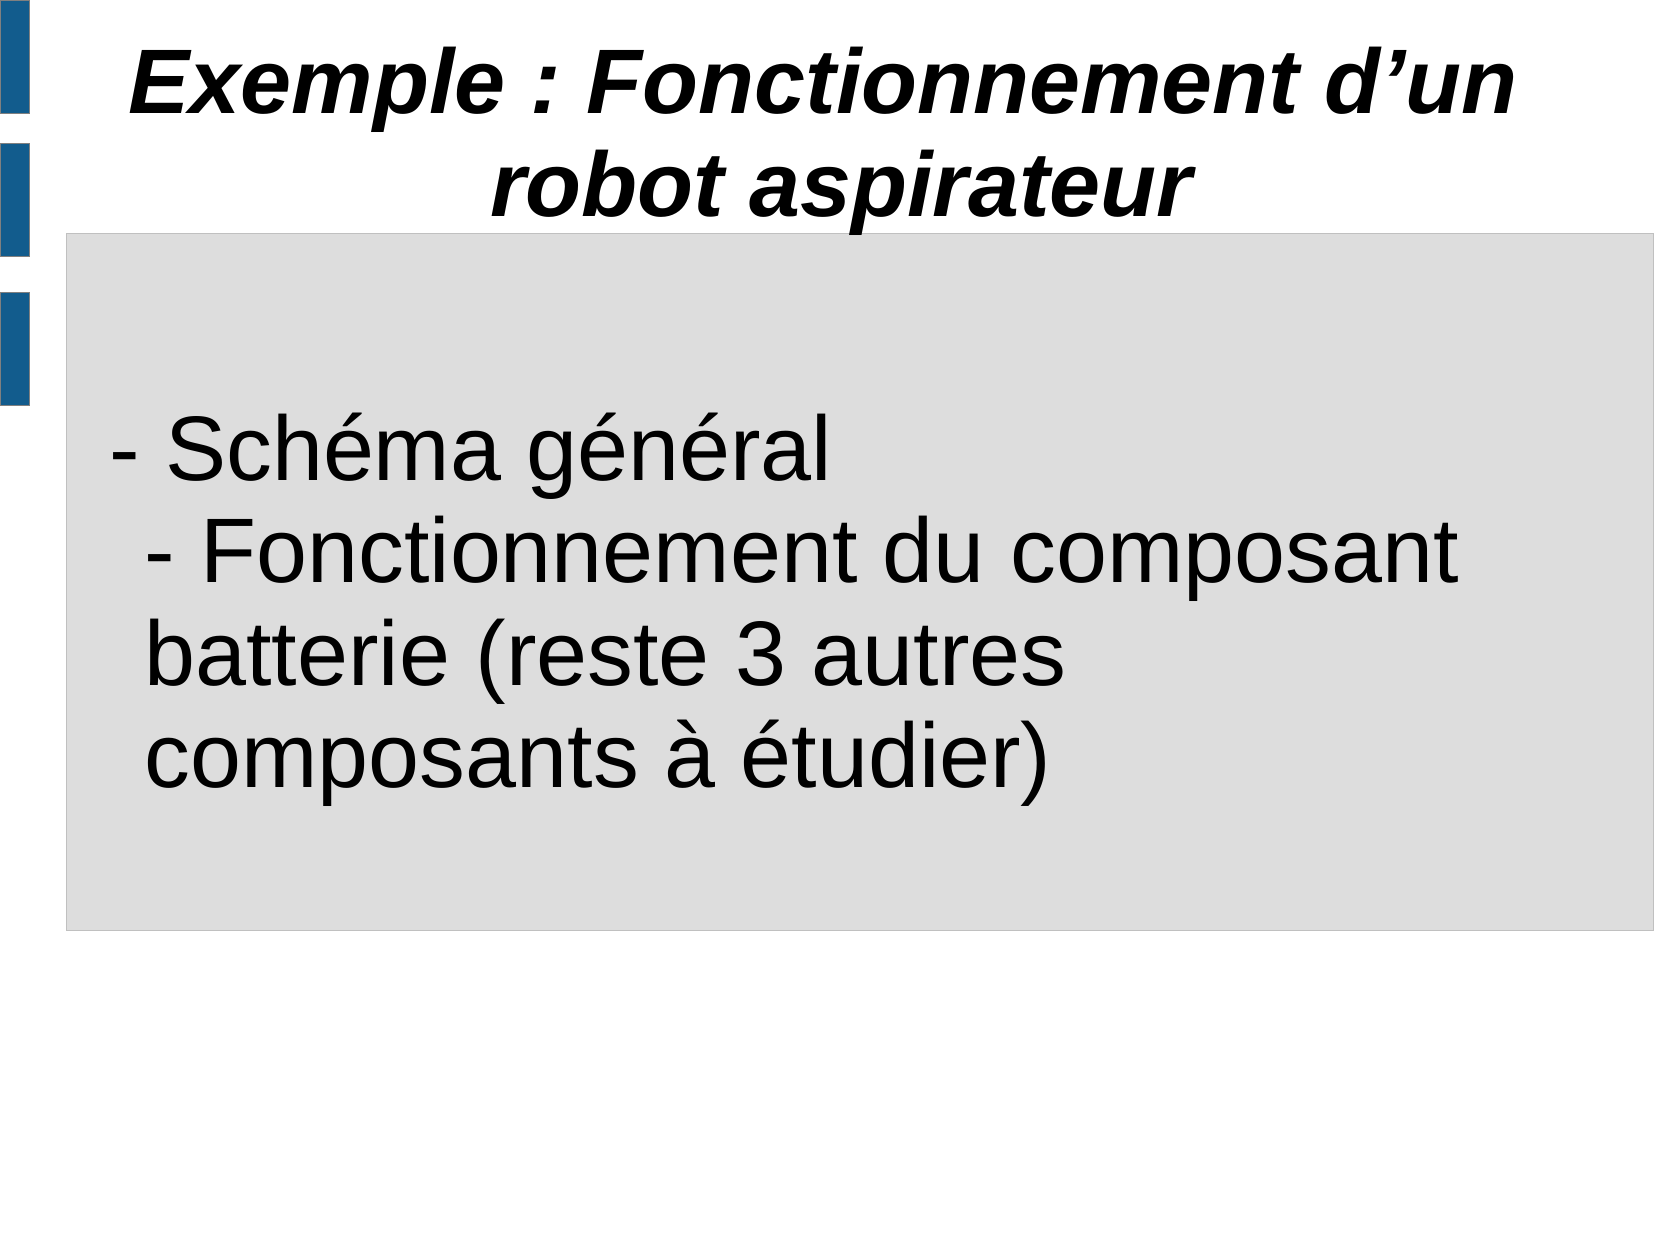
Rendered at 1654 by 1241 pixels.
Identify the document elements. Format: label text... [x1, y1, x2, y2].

title Exemple : Fonctionnement d’un robot aspirateur [118, 30, 1531, 237]
text_box - Schéma général - Fonctionnement du composant batterie (reste 3 autres composants à étudier) [94, 390, 1536, 815]
